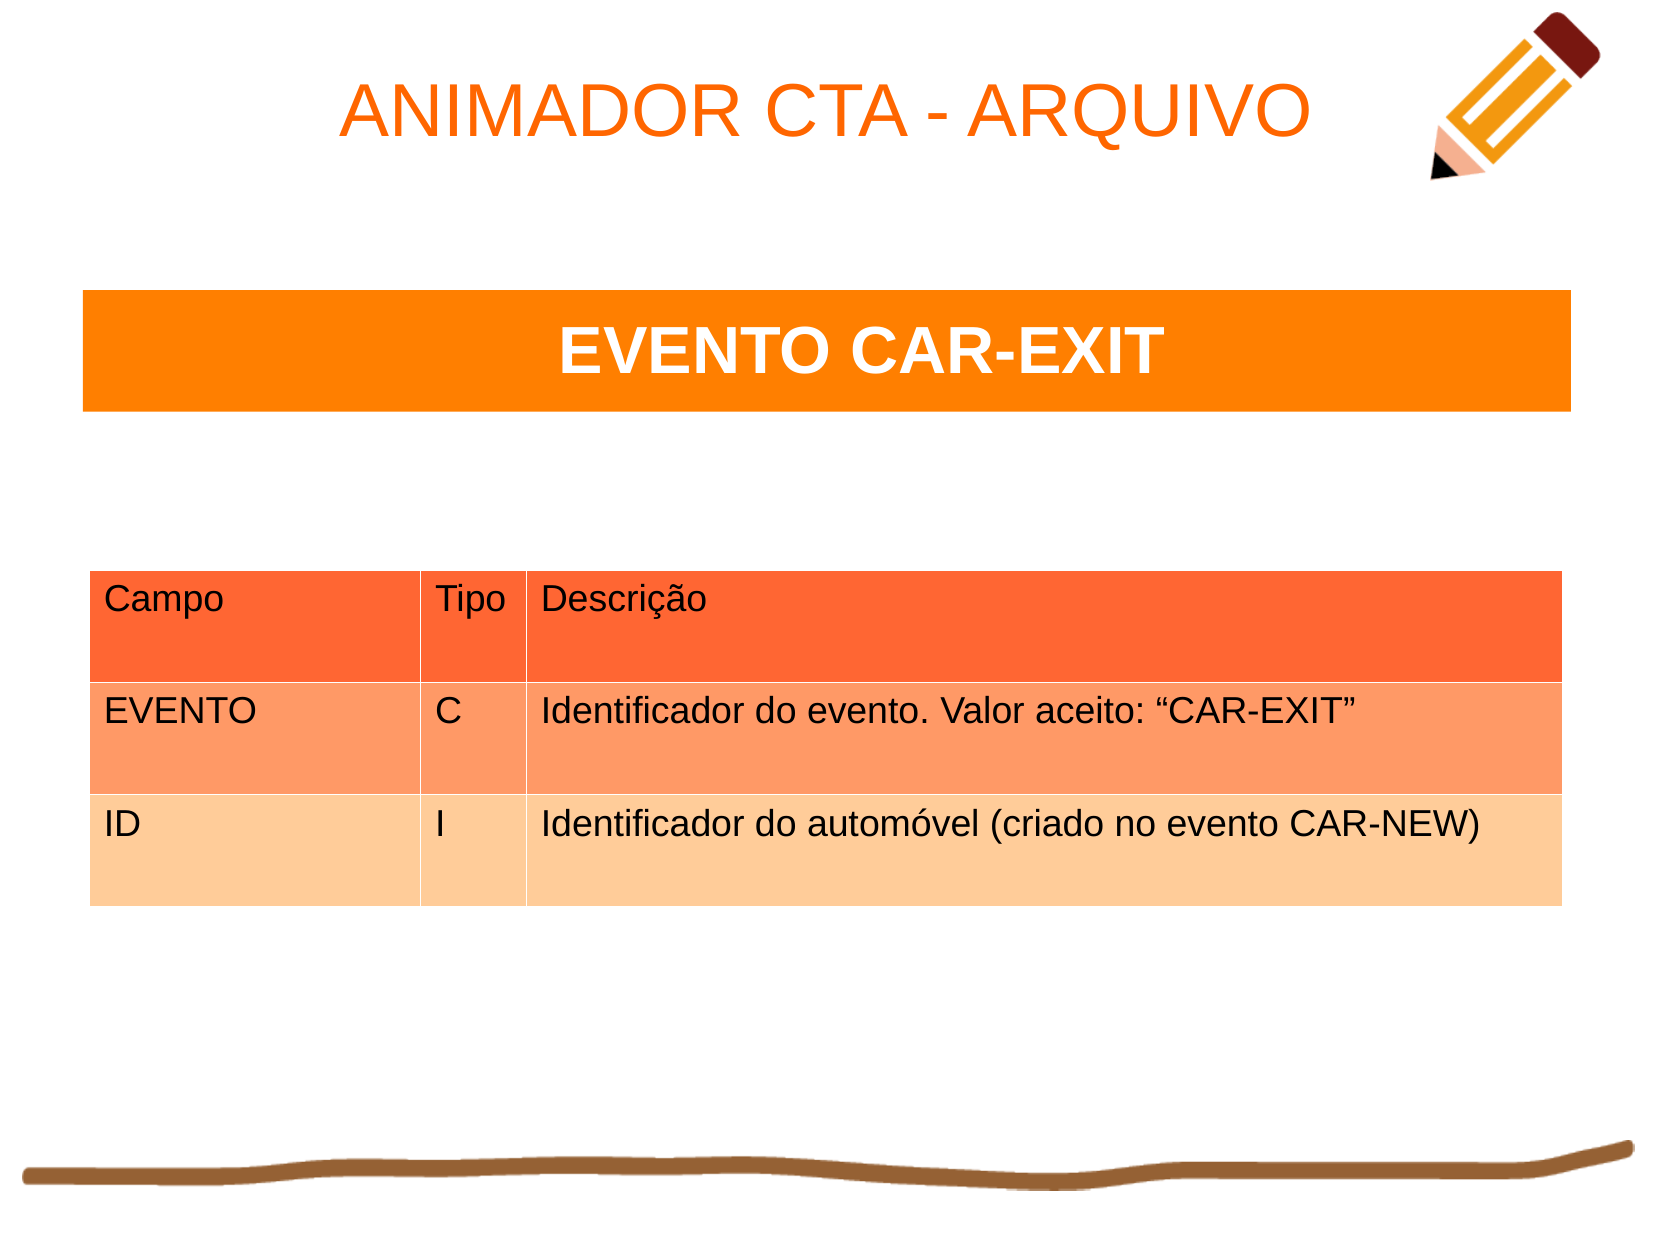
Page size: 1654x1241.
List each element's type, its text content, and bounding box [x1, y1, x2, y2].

table_header Descrição [527, 571, 1562, 682]
table_cell EVENTO [90, 683, 420, 794]
table_cell Identificador do evento. Valor aceito: “CAR-EXIT” [527, 683, 1562, 794]
picture [22, 1140, 1635, 1191]
table_cell I [421, 795, 526, 906]
picture [1430, 12, 1601, 181]
table_cell Identificador do automóvel (criado no evento CAR-NEW) [527, 795, 1562, 906]
table_cell ID [90, 795, 420, 906]
list EVENTO CAR-EXIT [82, 290, 1571, 412]
table_header Tipo [421, 571, 526, 682]
table_cell C [421, 683, 526, 794]
table_header Campo [90, 571, 420, 682]
title ANIMADOR CTA - ARQUIVO [82, 49, 1571, 172]
